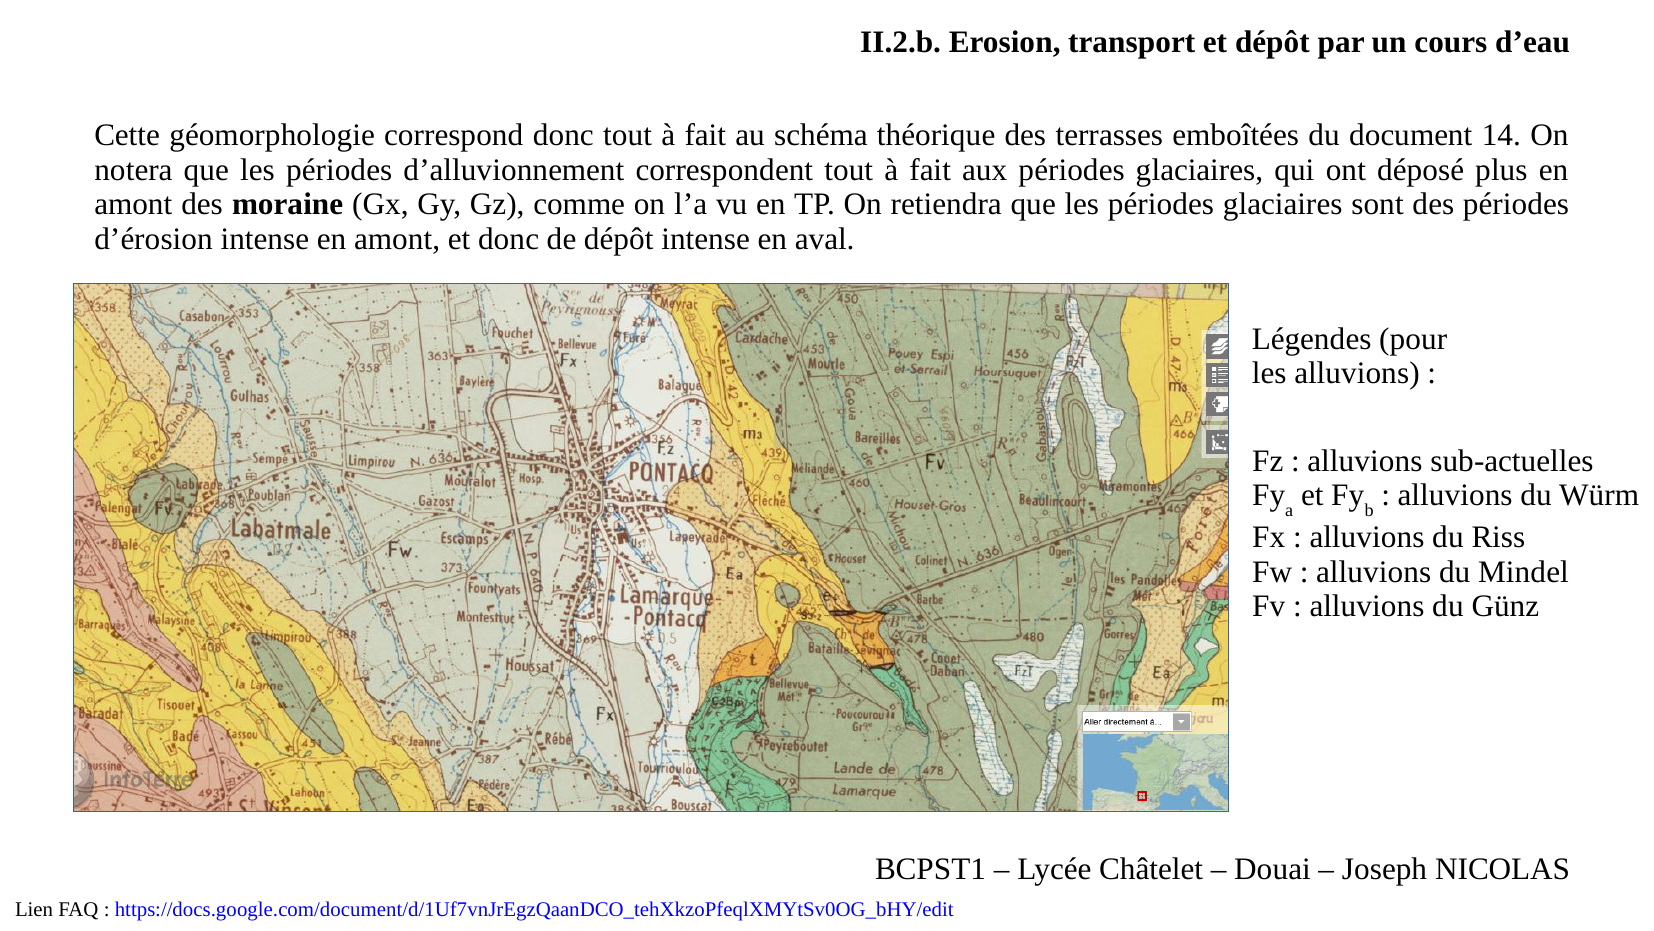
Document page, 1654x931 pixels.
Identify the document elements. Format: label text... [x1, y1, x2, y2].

text_box Fz : alluvions sub-actuelles Fya et Fyb : alluvions du Würm Fx : alluvions du Riss Fw : alluvions du Mindel Fv : alluvions du Günz [1252, 443, 1654, 624]
picture [73, 283, 1229, 812]
text_box Lien FAQ : https://docs.google.com/document/d/1Uf7vnJrEgzQaanDCO_tehXkzoPfeqlXMYtSv0OG_bHY/edit [0, 897, 993, 931]
text_box Légendes (pour les alluvions) : [1251, 320, 1453, 393]
text_box Cette géomorphologie correspond donc tout à fait au schéma théorique des terrasses emboîtées du document 14. On notera que les périodes d’alluvionnement correspondent tout à fait aux périodes glaciaires, qui ont déposé plus en amont des moraine (Gx, Gy, Gz), comme on l’a vu en TP. On retiendra que les périodes glaciaires sont des périodes d’érosion intense en amont, et donc de dépôt intense en aval. [94, 118, 1571, 367]
text_box BCPST1 – Lycée Châtelet – Douai – Joseph NICOLAS [637, 832, 1571, 905]
text_box II.2.b. Erosion, transport et dépôt par un cours d’eau [637, 5, 1571, 78]
